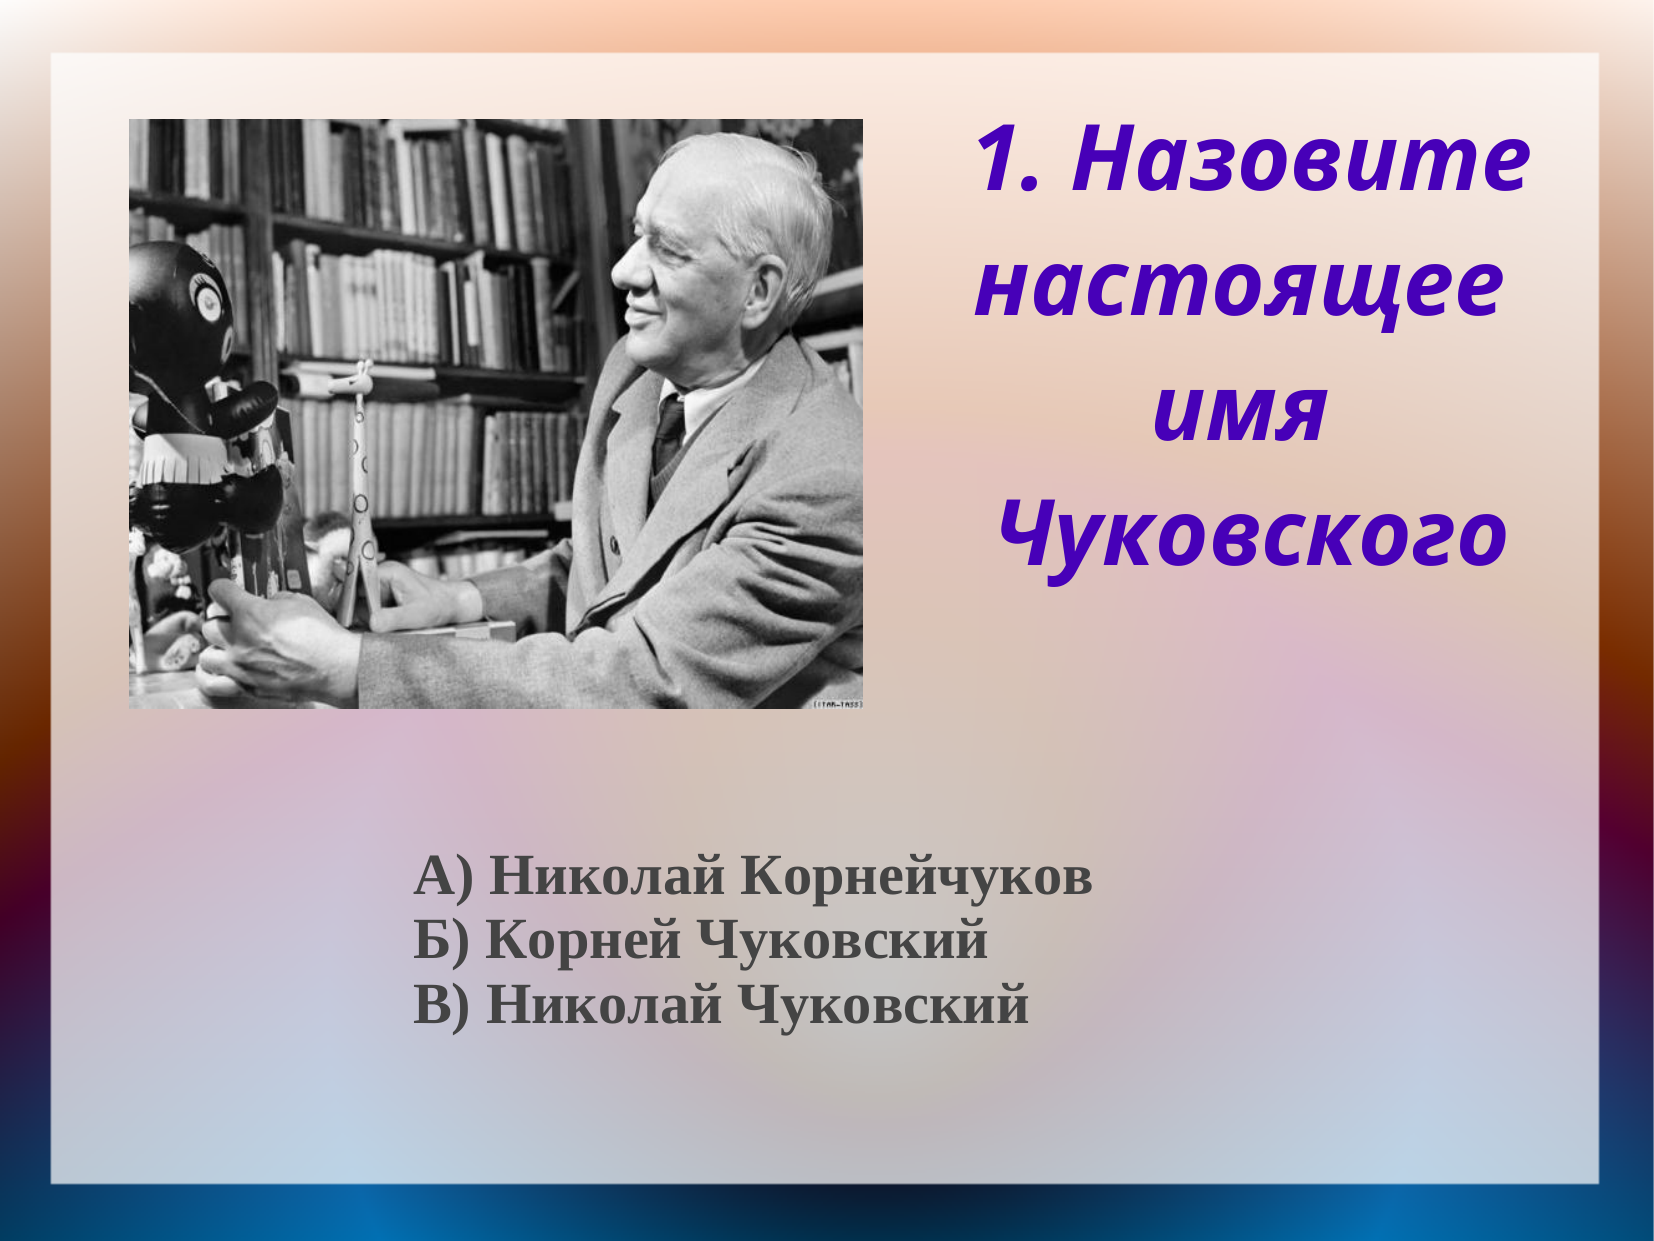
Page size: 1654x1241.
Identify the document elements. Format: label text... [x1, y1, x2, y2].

title 1. Назовите настоящее имя Чуковского [909, 86, 1595, 598]
title А) Николай Корнейчуков Б) Корней Чуковский В) Николай Чуковский [413, 744, 1193, 1134]
picture [0, 0, 1654, 1241]
